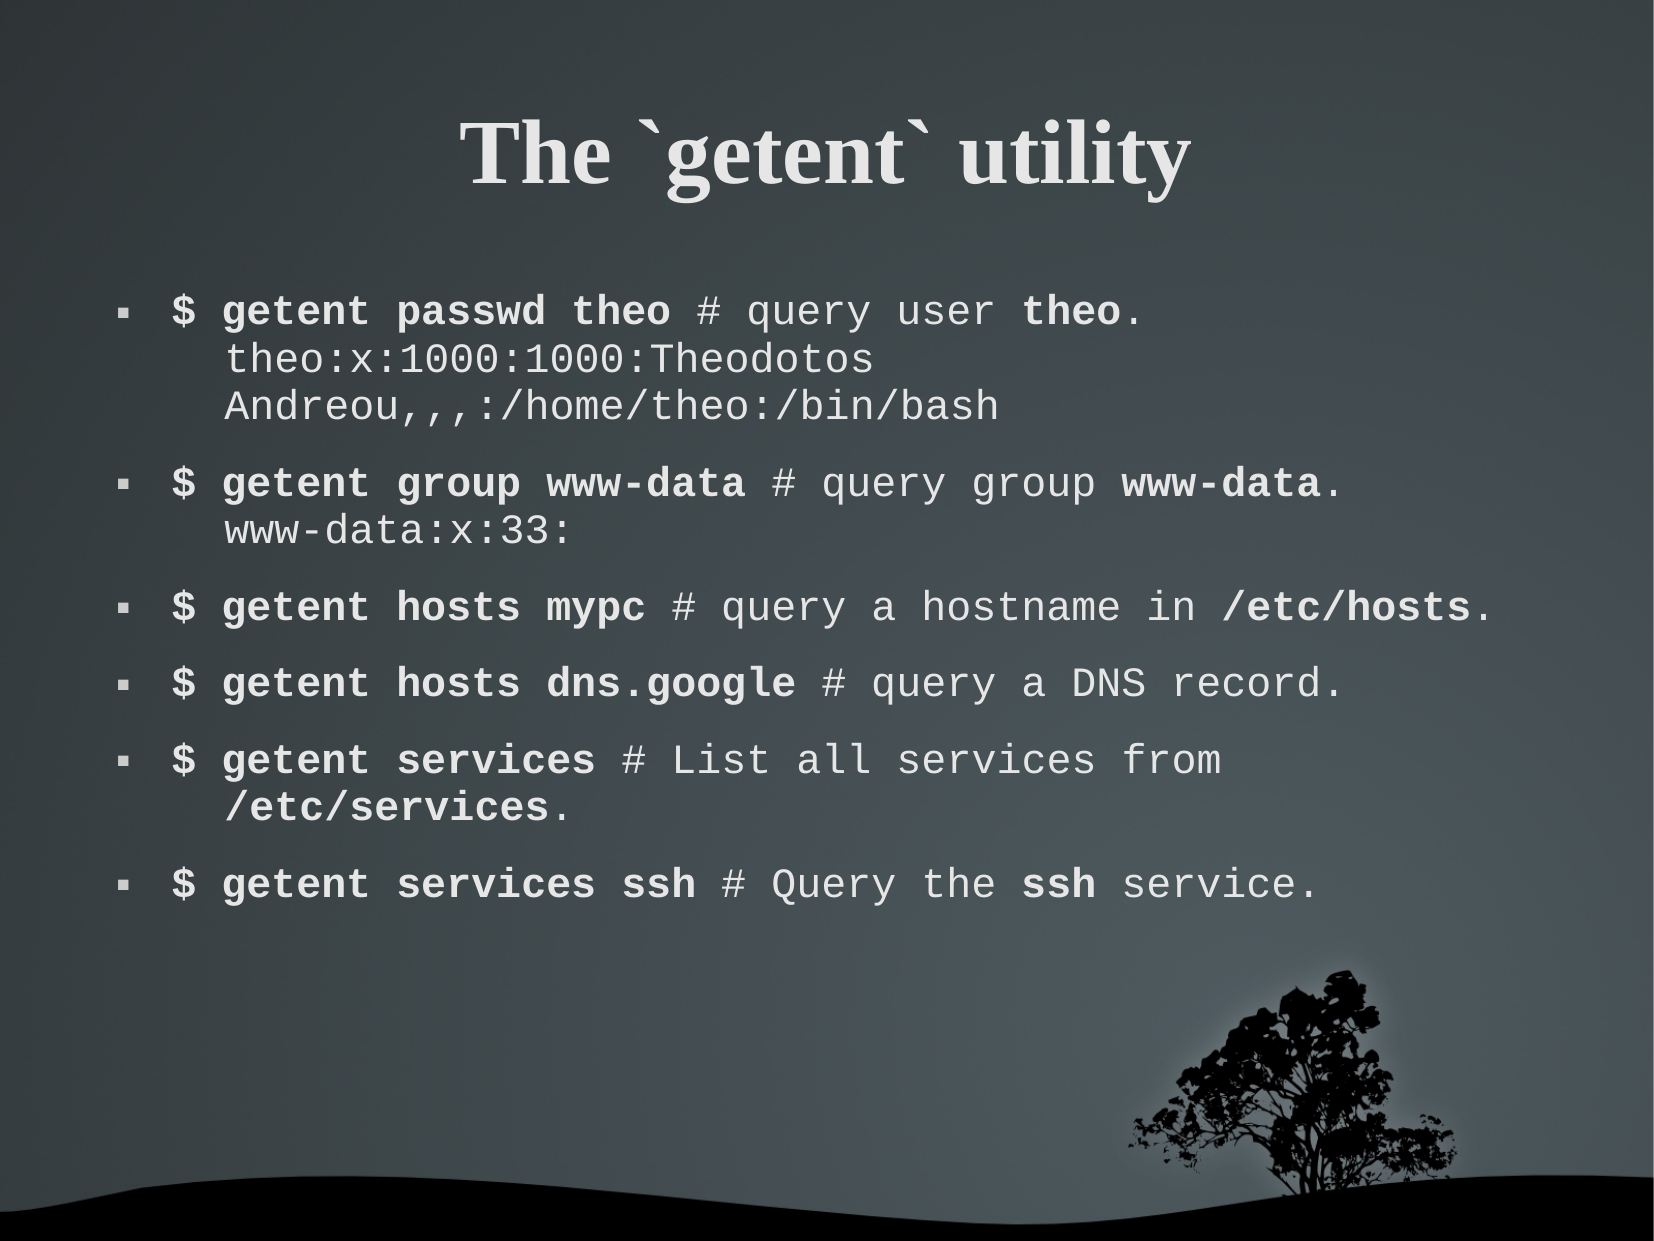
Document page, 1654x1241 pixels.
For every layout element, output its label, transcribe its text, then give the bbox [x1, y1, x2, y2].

list $ getent passwd theo # query user theo. theo:x:1000:1000:Theodotos Andreou,,,:/home/theo:/bin/bash $ getent group www-data # query group www-data. www-data:x:33: $ getent hosts mypc # query a hostname in /etc/hosts. $ getent hosts dns.google # query a DNS record. $ getent services # List all services from /etc/services. $ getent services ssh # Query the ssh service. [82, 290, 1571, 1109]
title The `getent` utility [82, 49, 1571, 257]
picture [0, 0, 1654, 1241]
